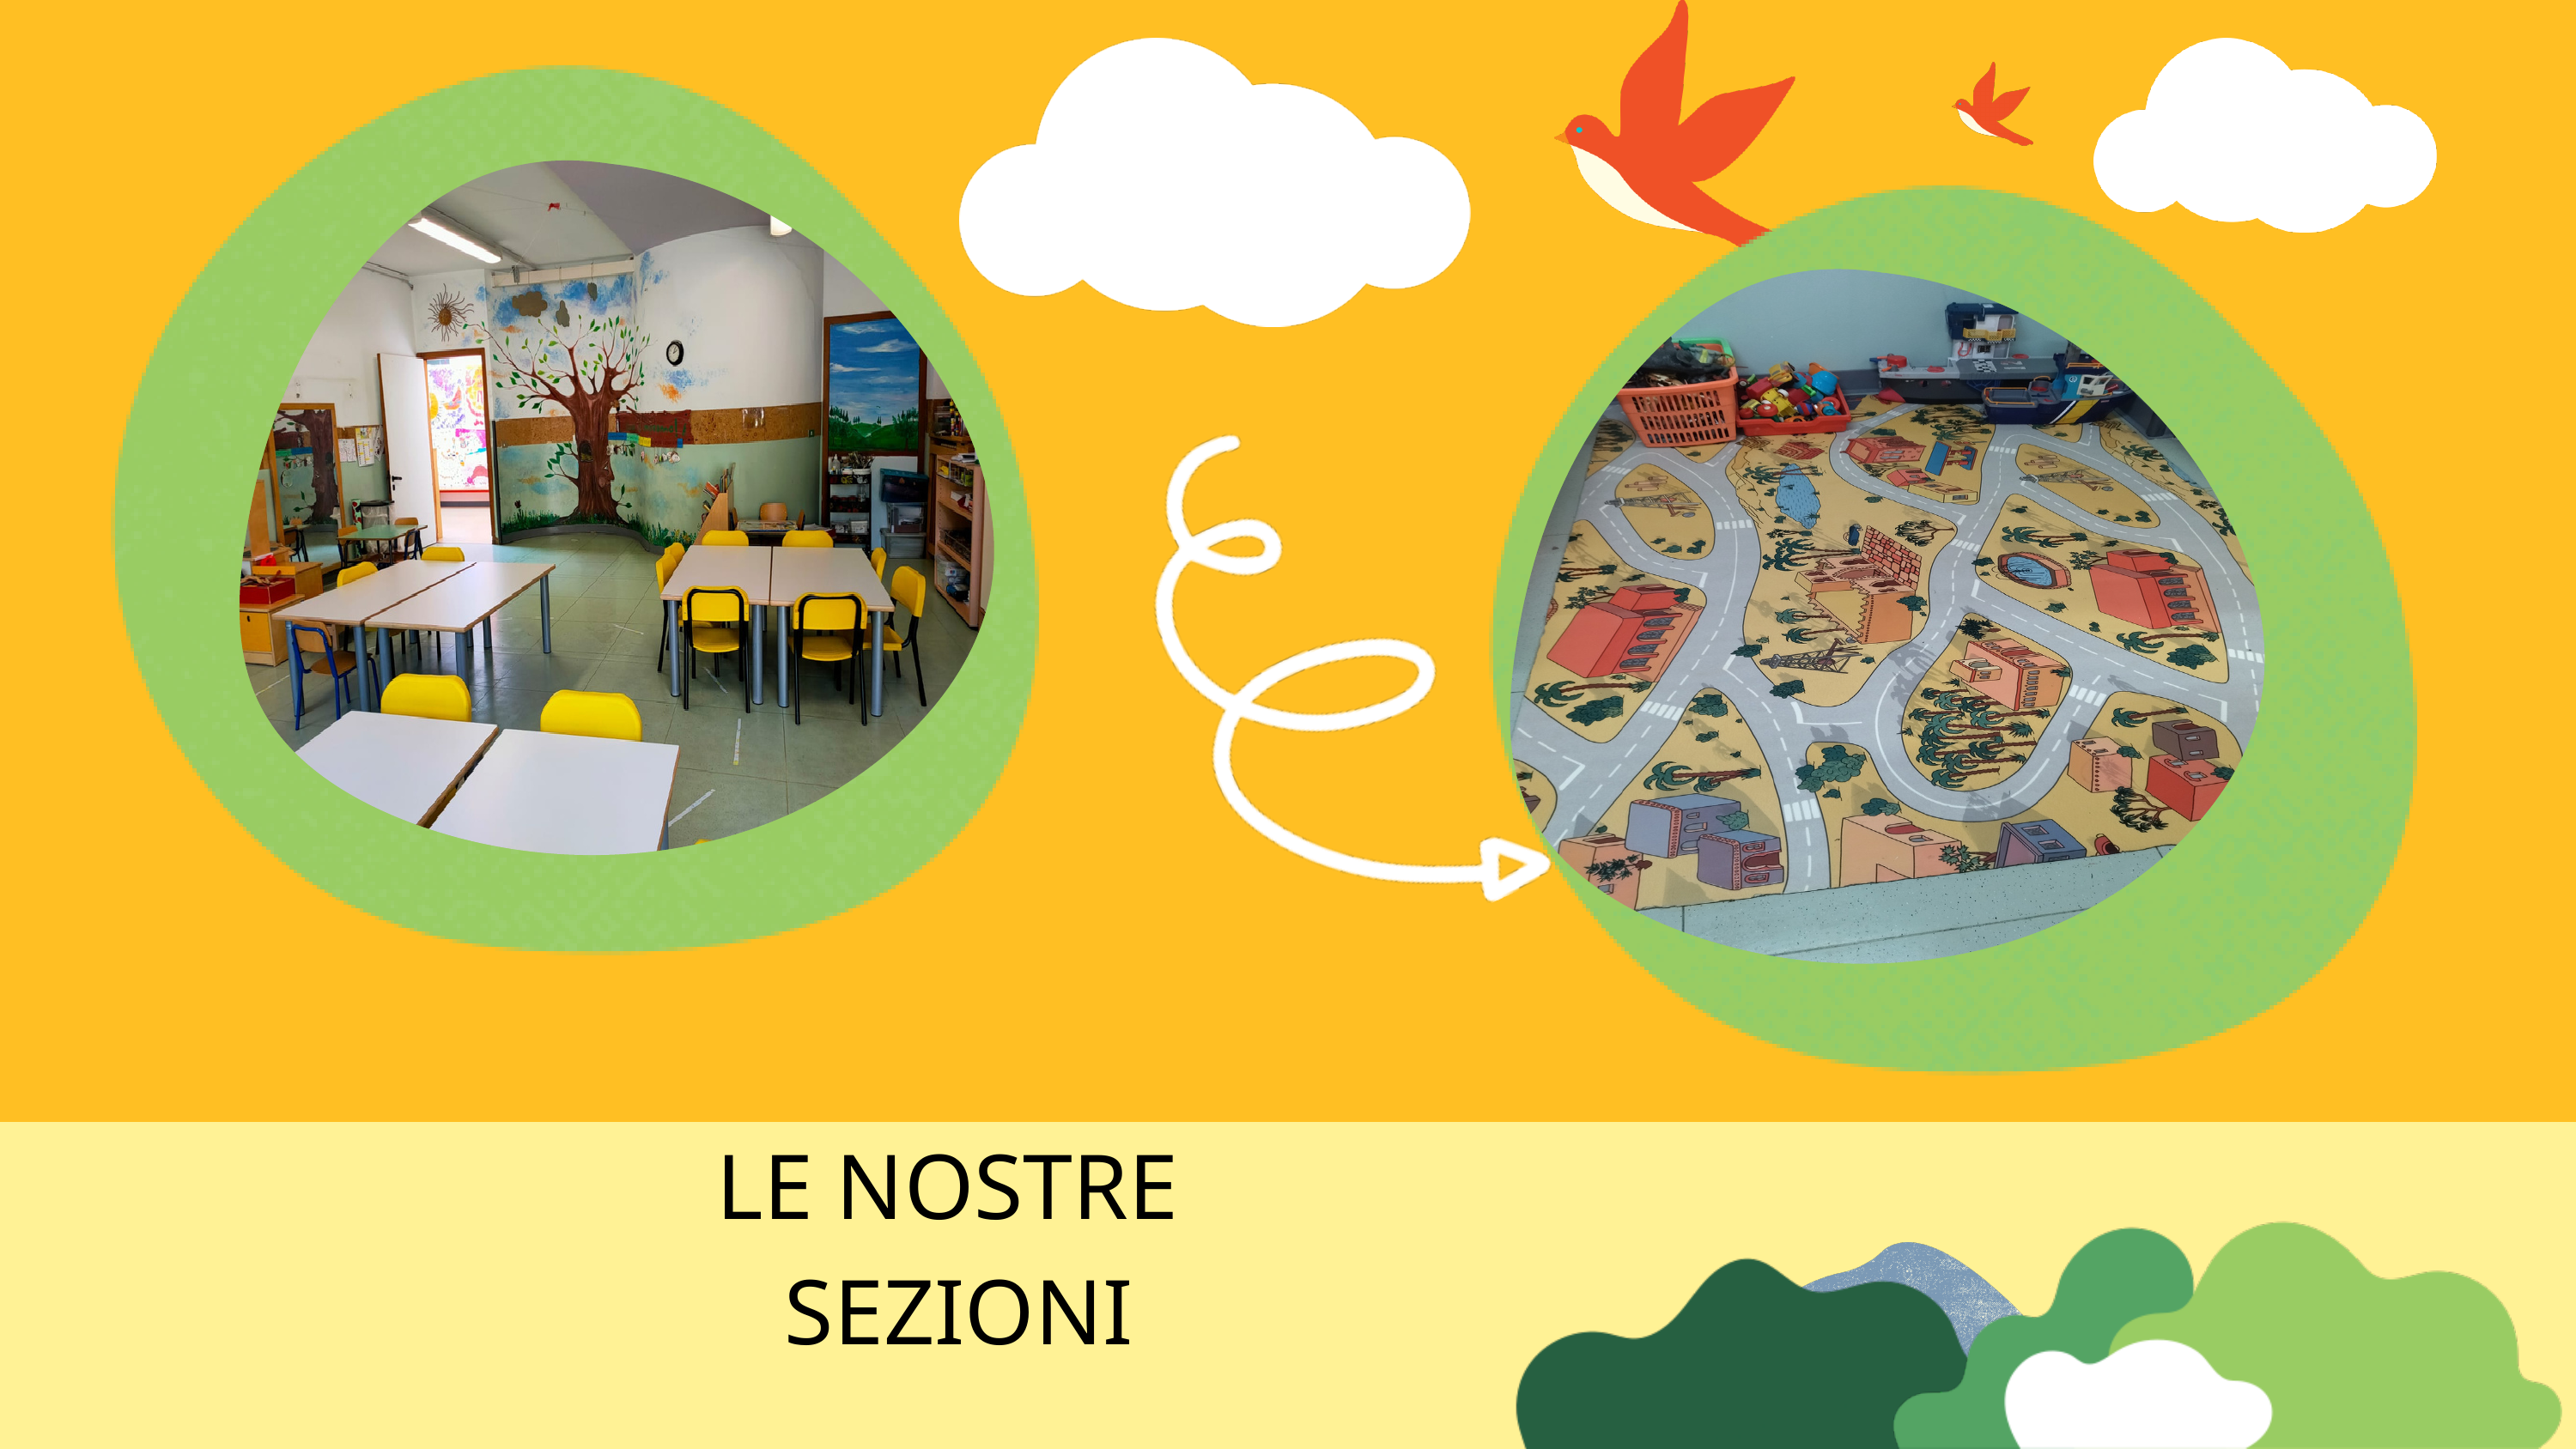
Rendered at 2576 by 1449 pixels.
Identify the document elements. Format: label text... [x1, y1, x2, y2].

text_box LE NOSTRE SEZIONI [543, 1112, 1376, 1363]
picture [92, 0, 2437, 1076]
text_box [1510, 269, 2265, 964]
picture [1952, 62, 2033, 146]
picture [1514, 1219, 2562, 1449]
text_box [239, 160, 994, 856]
text_box [0, 1122, 2576, 1449]
